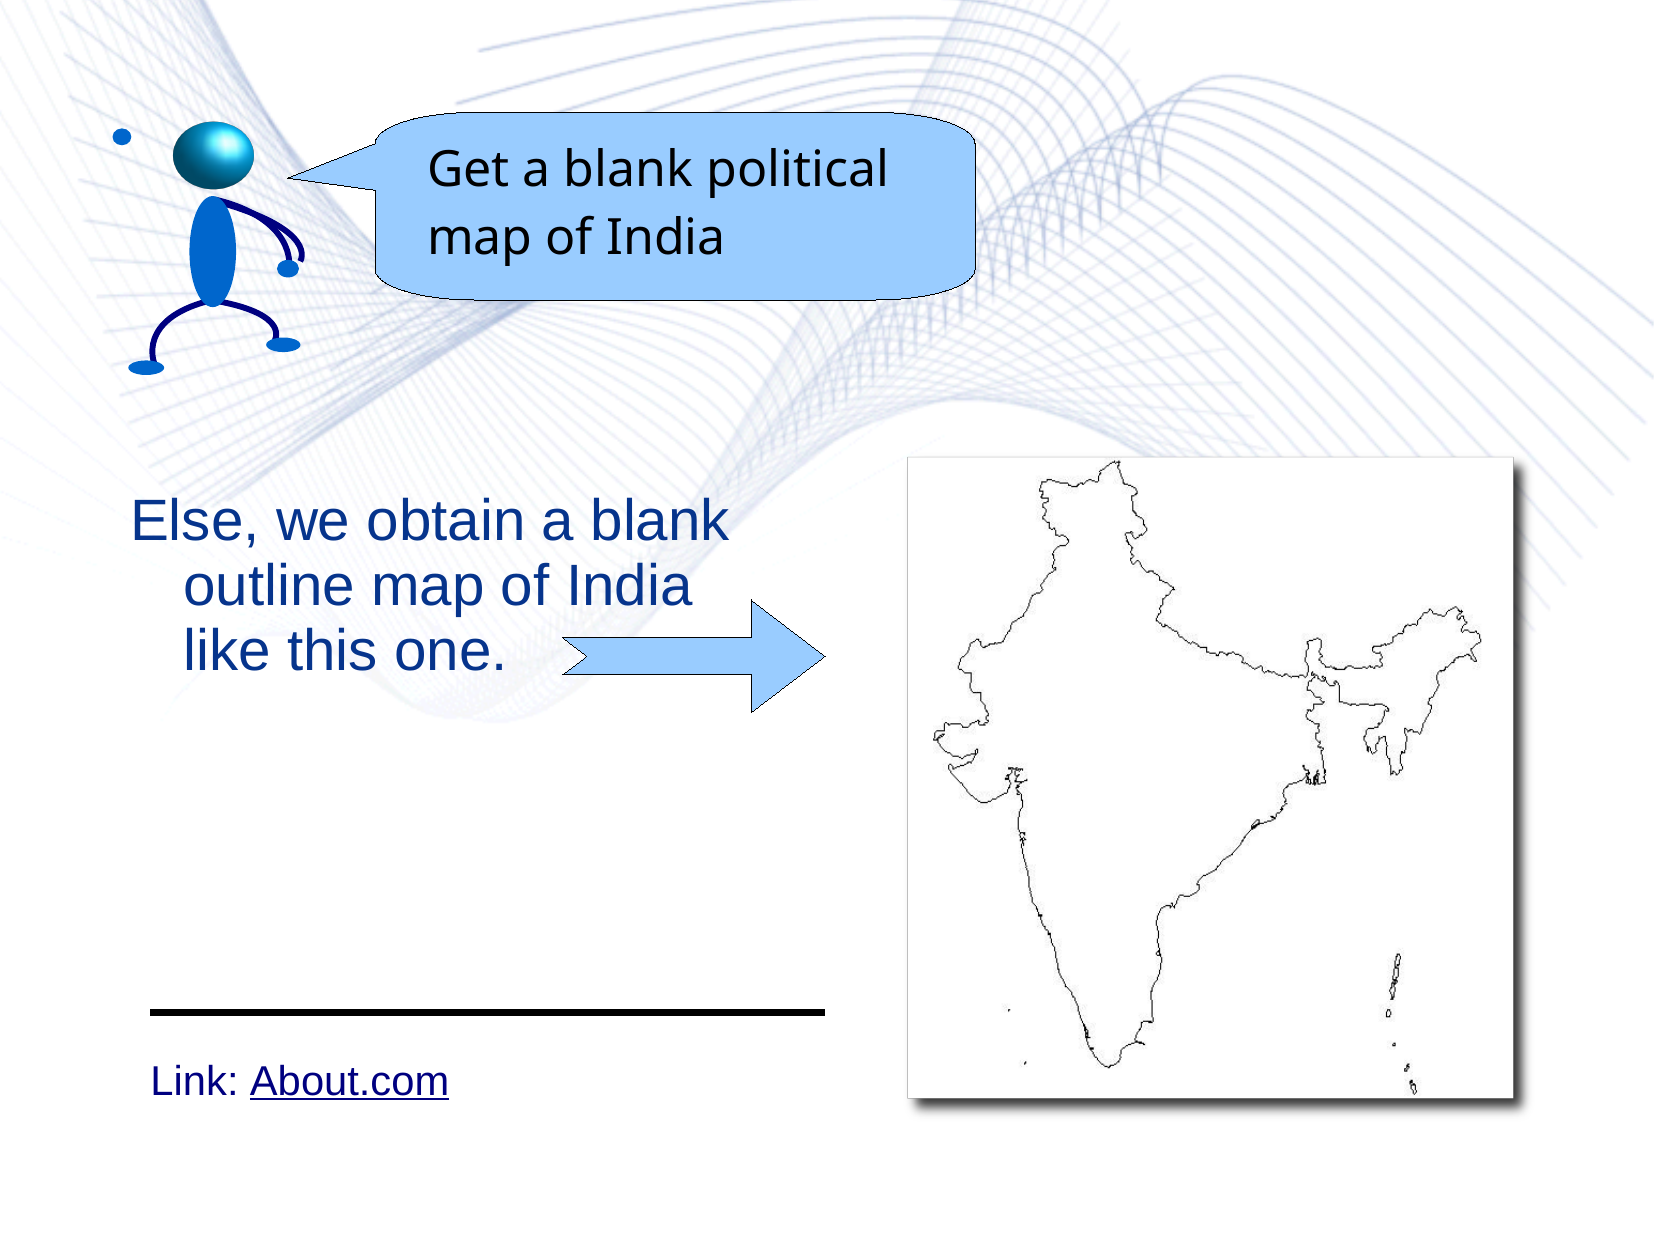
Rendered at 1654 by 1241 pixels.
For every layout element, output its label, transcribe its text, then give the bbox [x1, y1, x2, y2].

text_box [128, 360, 165, 376]
text_box [112, 128, 132, 146]
text_box [276, 259, 299, 278]
text_box [562, 599, 826, 713]
text_box [266, 337, 301, 353]
list Else, we obtain a blank outline map of India like this one. [112, 487, 788, 1051]
text_box [287, 112, 969, 301]
text_box Link: About.com [112, 1050, 751, 1112]
text_box [189, 196, 237, 308]
text_box Get a blank political map of India [412, 125, 976, 280]
picture [0, 0, 1654, 1241]
